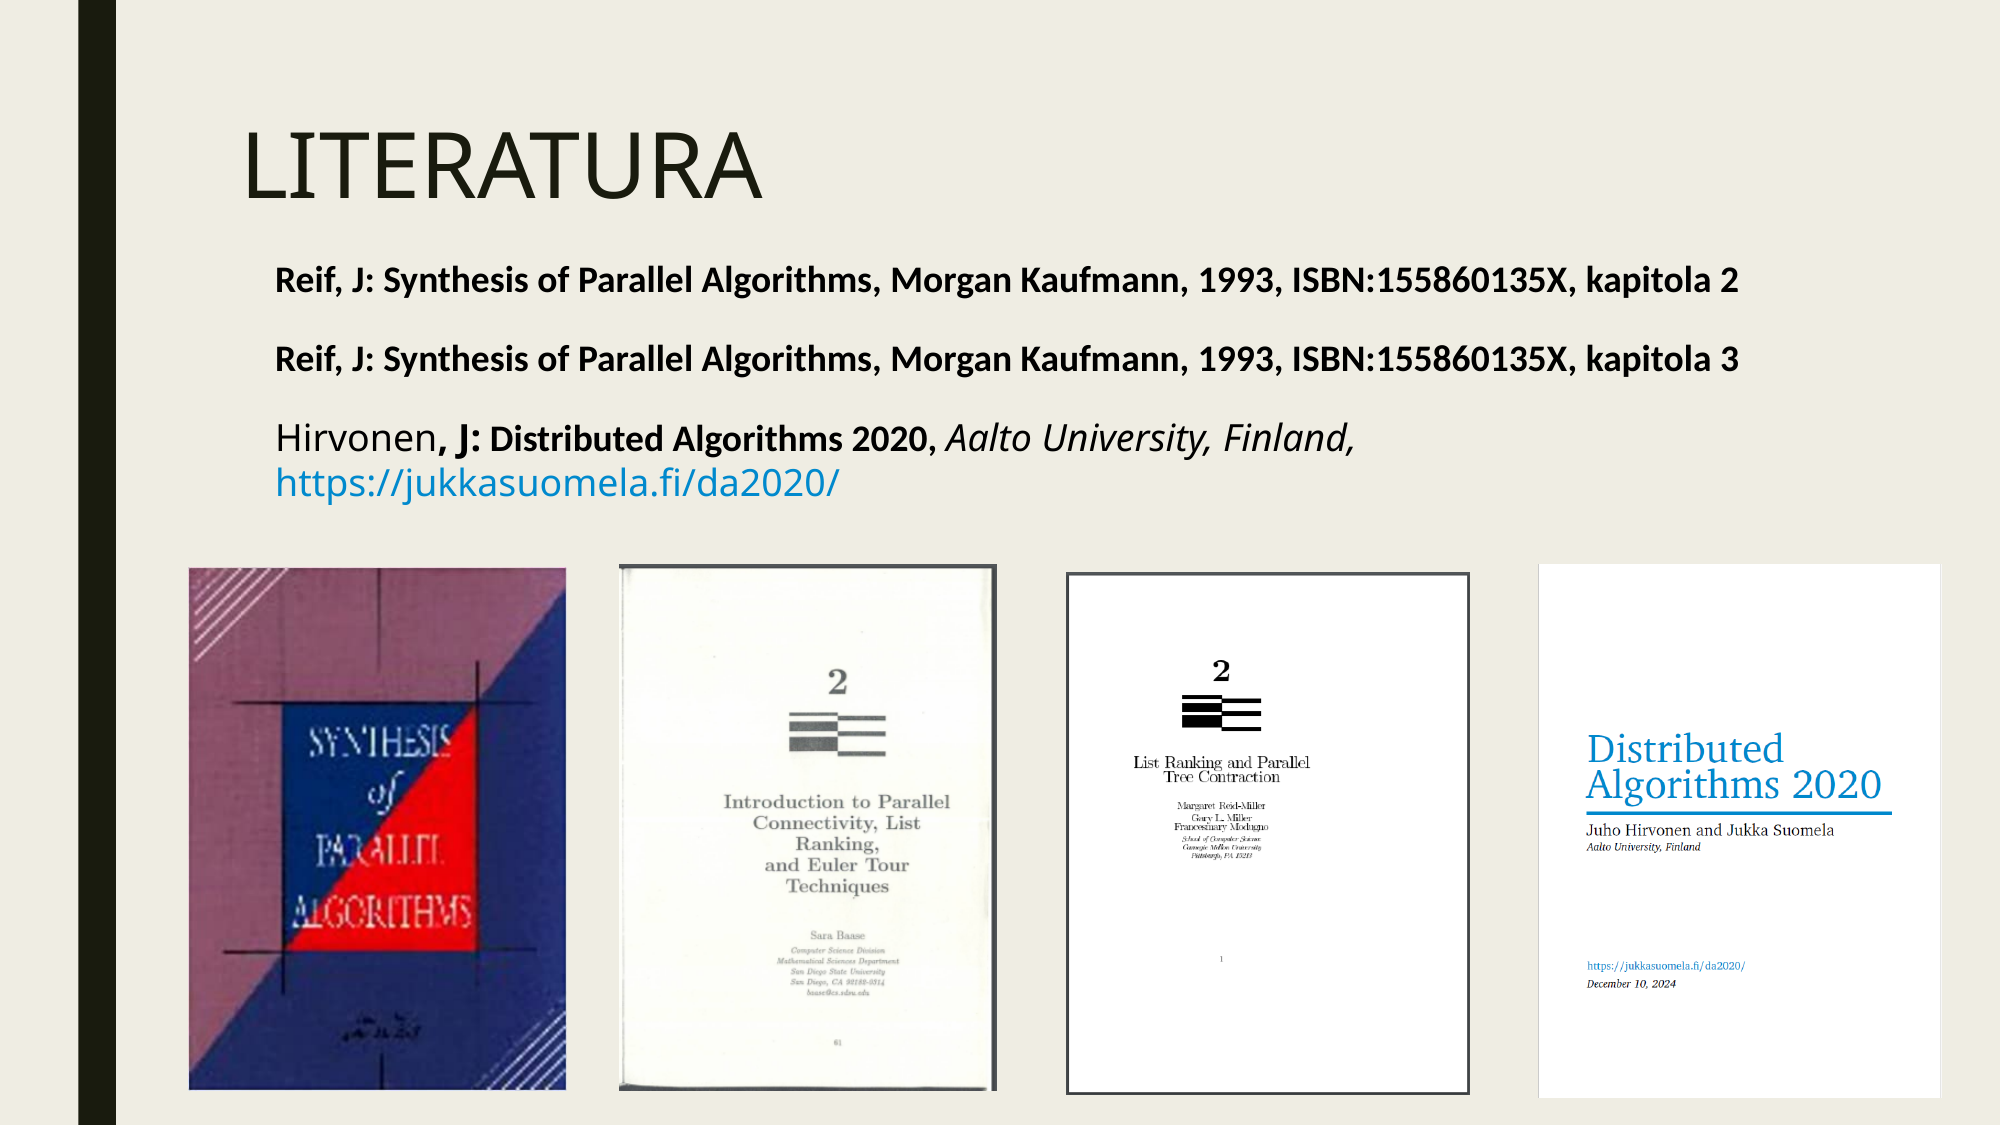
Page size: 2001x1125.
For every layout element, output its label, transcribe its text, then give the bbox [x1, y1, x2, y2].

picture [1066, 572, 1470, 1095]
picture [188, 568, 567, 1091]
text_box Reif, J: Synthesis of Parallel Algorithms, Morgan Kaufmann, 1993, ISBN:155860135X, kapitola 2 [260, 247, 1883, 309]
text_box Hirvonen, J: Distributed Algorithms 2020, Aalto University, Finland, https://jukkasuomela.fi/da2020/ [260, 406, 1883, 468]
picture [1538, 564, 1942, 1098]
picture [619, 564, 997, 1091]
text_box Reif, J: Synthesis of Parallel Algorithms, Morgan Kaufmann, 1993, ISBN:155860135X, kapitola 3 [260, 325, 1942, 387]
title LITERATURA [225, 112, 1801, 357]
